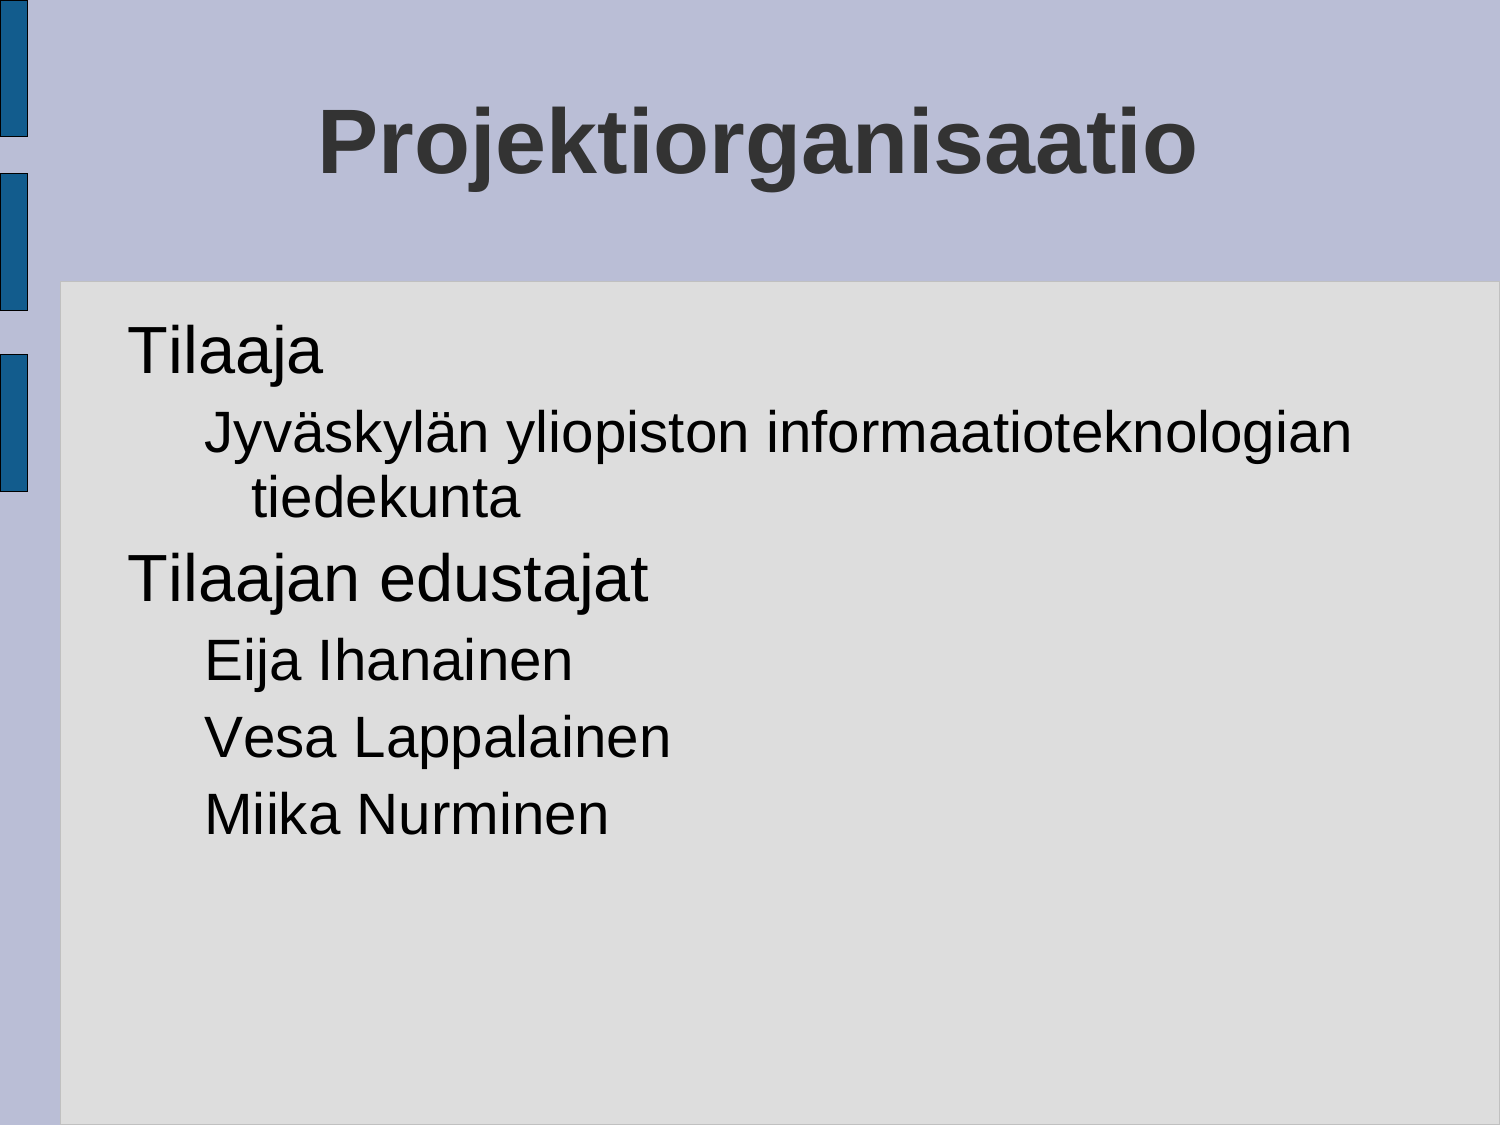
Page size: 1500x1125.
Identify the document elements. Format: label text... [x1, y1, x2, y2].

list Tilaaja Jyväskylän yliopiston informaatioteknologian tiedekunta Tilaajan edustajat Eija Ihanainen Vesa Lappalainen Miika Nurminen [110, 312, 1392, 1022]
title Projektiorganisaatio [118, 48, 1400, 237]
